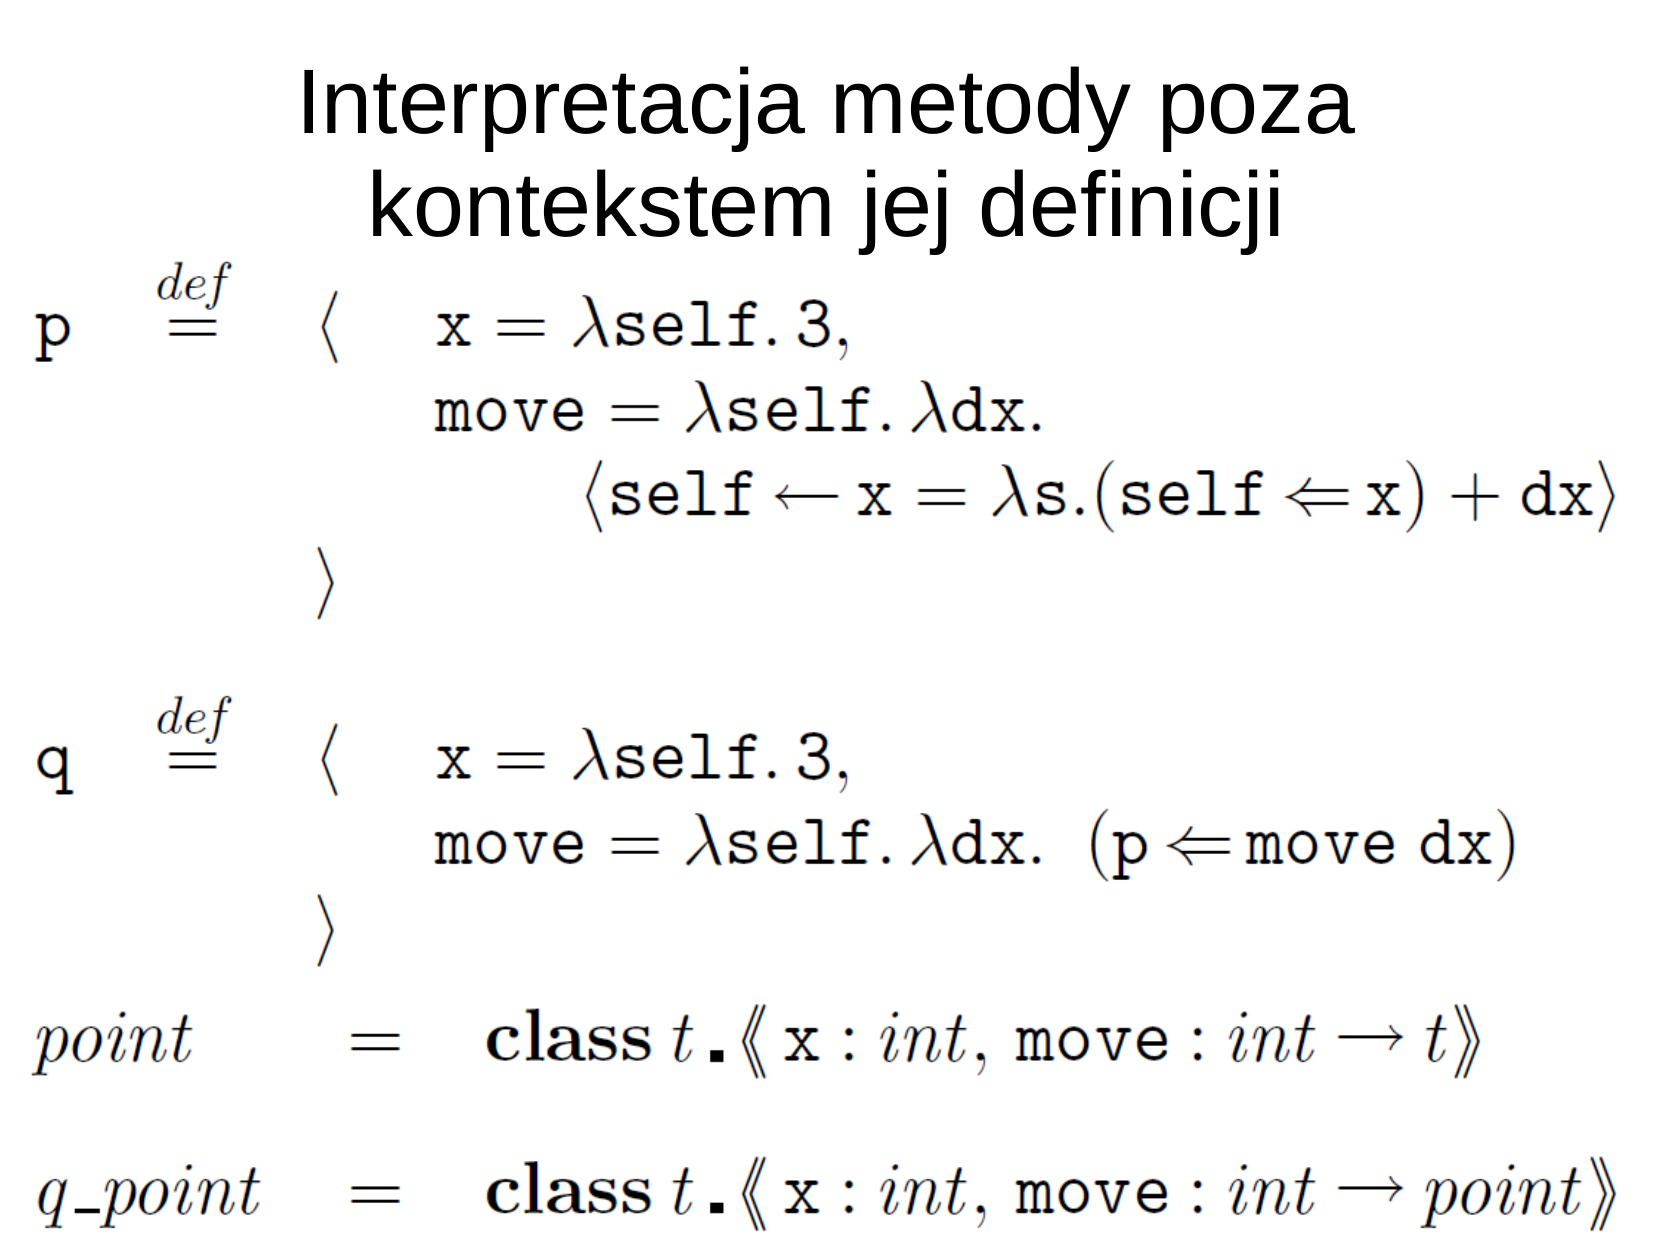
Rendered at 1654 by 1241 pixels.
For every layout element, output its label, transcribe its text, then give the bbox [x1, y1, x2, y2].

title Interpretacja metody poza kontekstem jej definicji [82, 49, 1571, 257]
picture [0, 236, 1654, 990]
picture [10, 1003, 1625, 1241]
